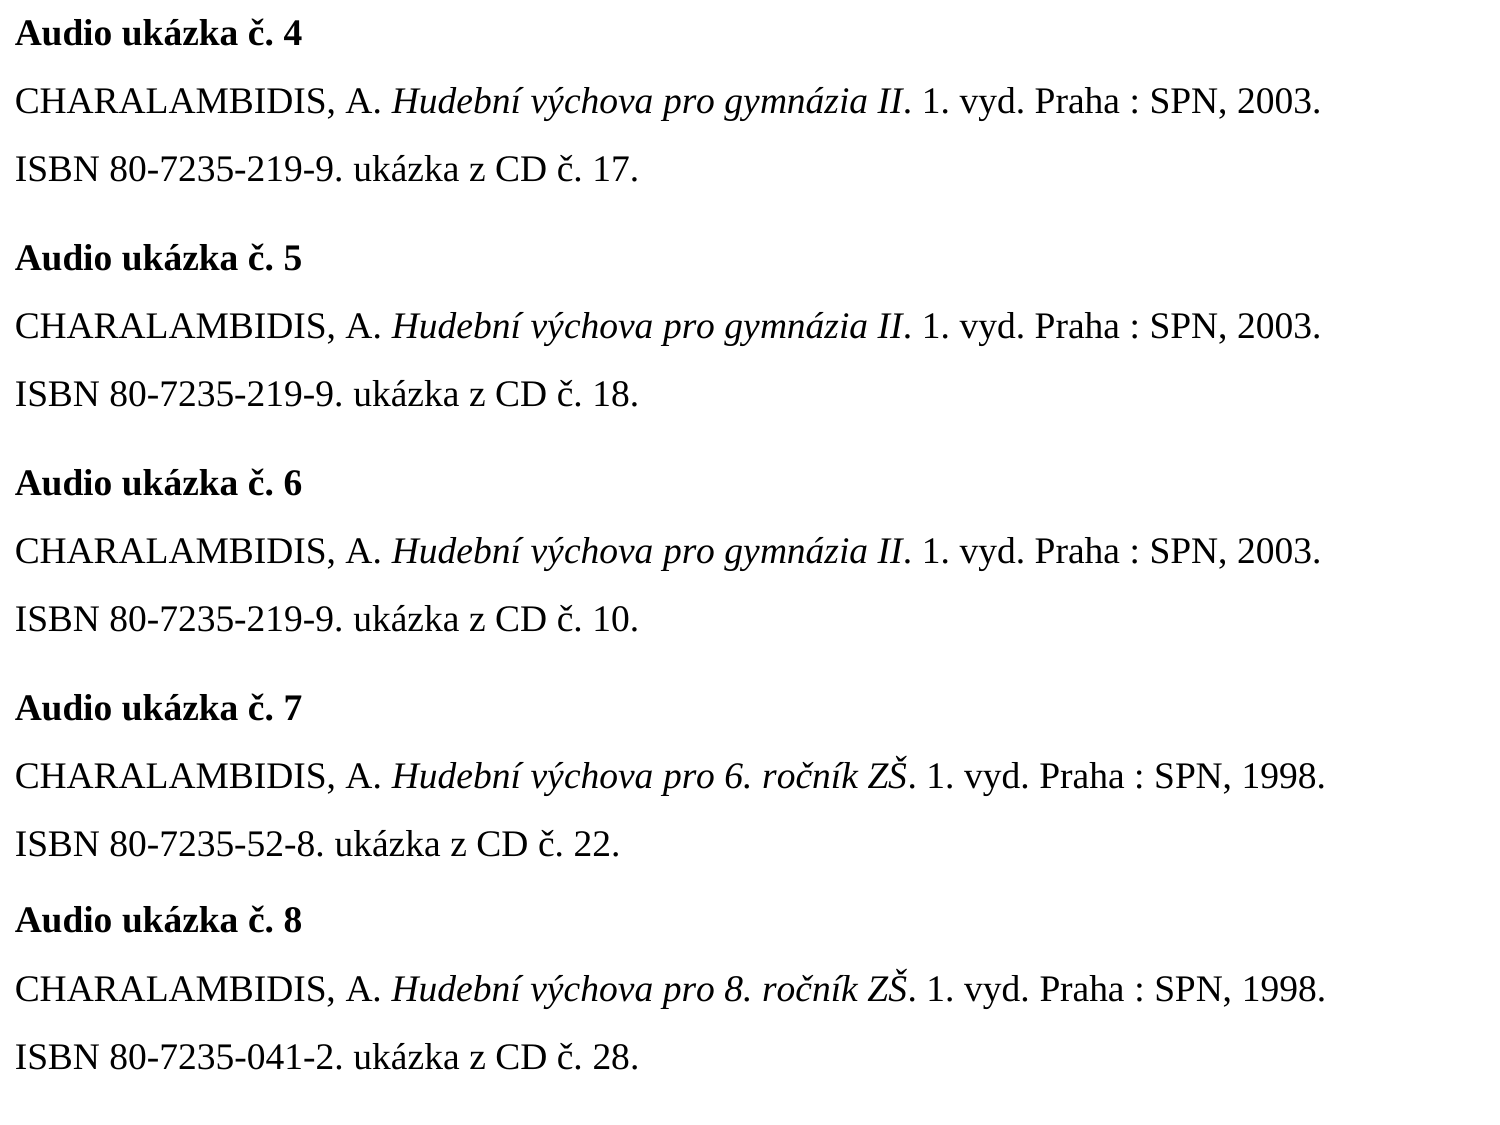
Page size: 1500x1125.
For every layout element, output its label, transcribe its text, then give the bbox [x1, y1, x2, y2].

text_box Audio ukázka č. 7 CHARALAMBIDIS, A. Hudební výchova pro 6. ročník ZŠ. 1. vyd. Praha : SPN, 1998. ISBN 80-7235-52-8. ukázka z CD č. 22. [0, 674, 1500, 873]
text_box Audio ukázka č. 5 CHARALAMBIDIS, A. Hudební výchova pro gymnázia II. 1. vyd. Praha : SPN, 2003. ISBN 80-7235-219-9. ukázka z CD č. 18. [0, 224, 1500, 423]
text_box Audio ukázka č. 4 CHARALAMBIDIS, A. Hudební výchova pro gymnázia II. 1. vyd. Praha : SPN, 2003. ISBN 80-7235-219-9. ukázka z CD č. 17. [0, 0, 1500, 198]
text_box Audio ukázka č. 6 CHARALAMBIDIS, A. Hudební výchova pro gymnázia II. 1. vyd. Praha : SPN, 2003. ISBN 80-7235-219-9. ukázka z CD č. 10. [0, 449, 1500, 648]
text_box Audio ukázka č. 8 CHARALAMBIDIS, A. Hudební výchova pro 8. ročník ZŠ. 1. vyd. Praha : SPN, 1998. ISBN 80-7235-041-2. ukázka z CD č. 28. [0, 887, 1475, 1085]
